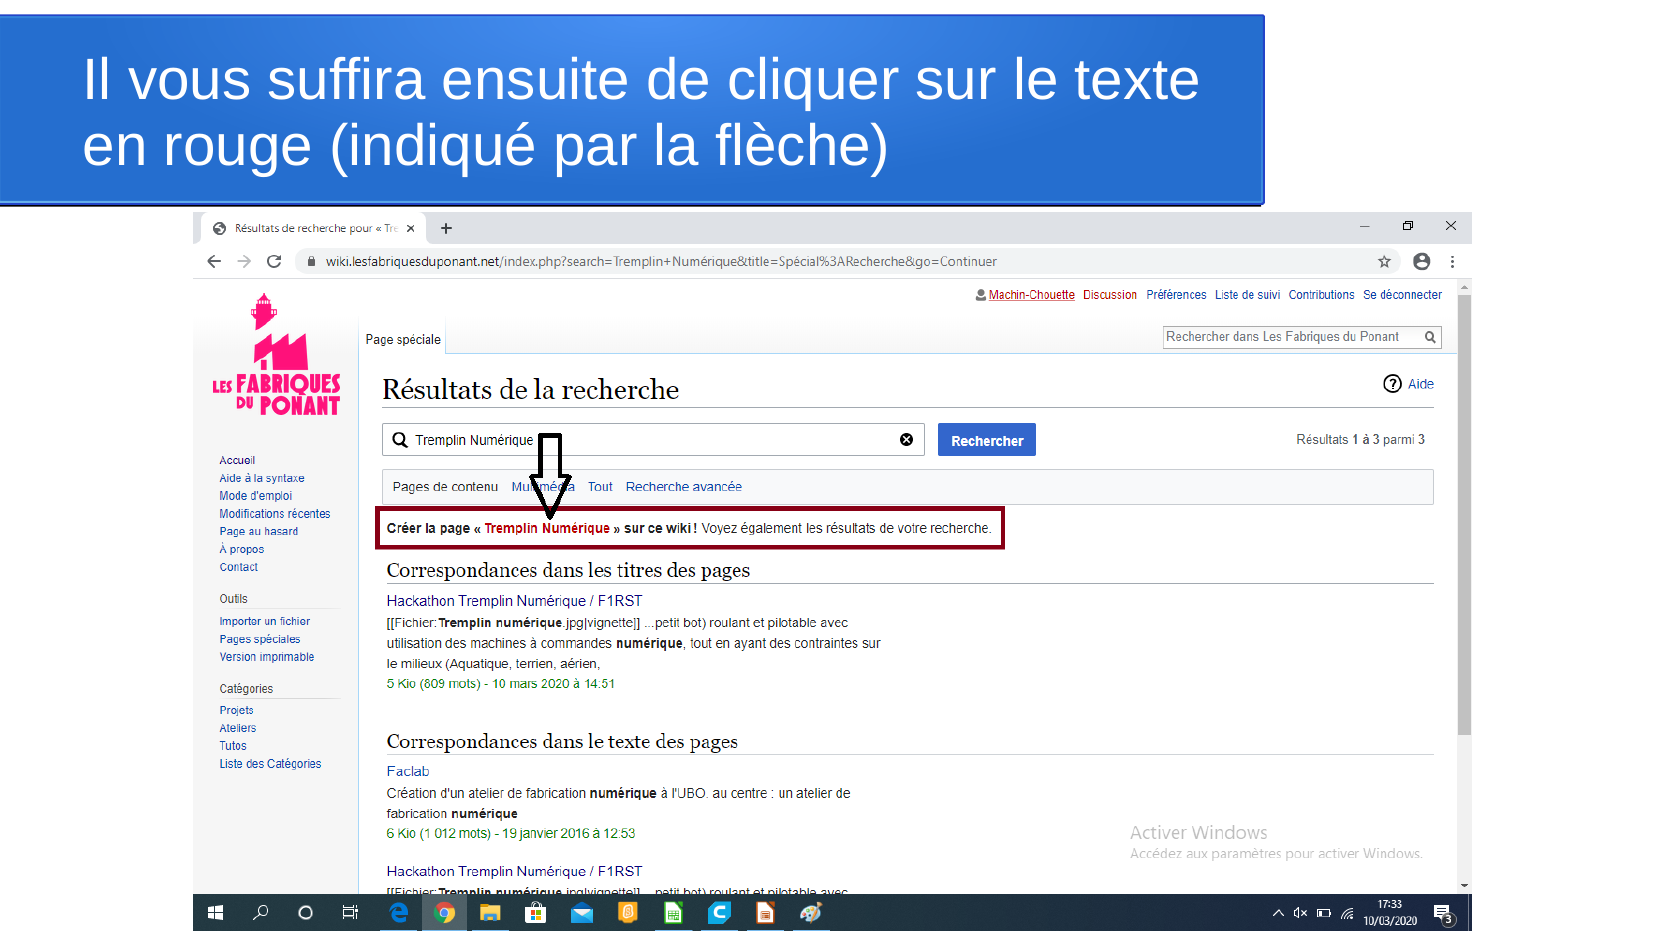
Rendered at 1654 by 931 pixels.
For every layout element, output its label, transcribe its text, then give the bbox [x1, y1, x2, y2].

picture [193, 212, 1472, 931]
title Il vous suffira ensuite de cliquer sur le texte en rouge (indiqué par la flèche) [82, 35, 1235, 189]
